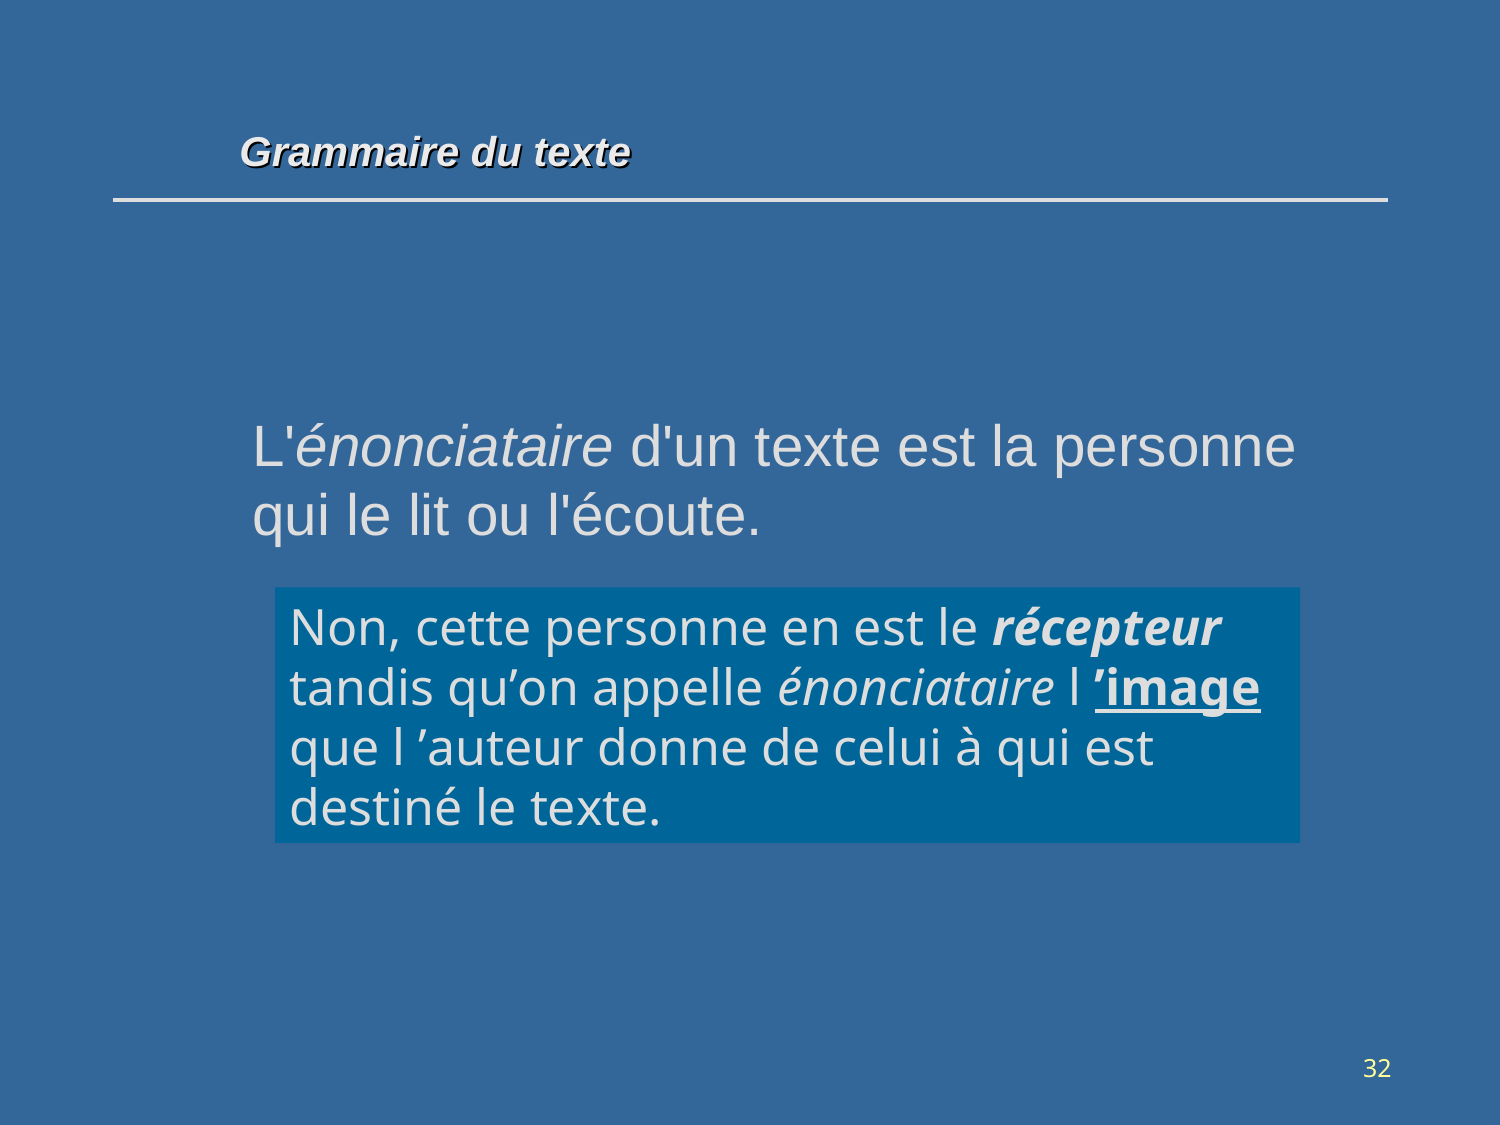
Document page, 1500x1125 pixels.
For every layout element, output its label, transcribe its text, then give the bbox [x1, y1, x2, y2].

text_box Non, cette personne en est le récepteur tandis qu’on appelle énonciataire l ’image que l ’auteur donne de celui à qui est destiné le texte. [275, 587, 1301, 843]
text_box Grammaire du texte [224, 116, 647, 183]
text_box L'énonciataire d'un texte est la personne qui le lit ou l'écoute. Vrai / Faux ? [237, 399, 1375, 696]
